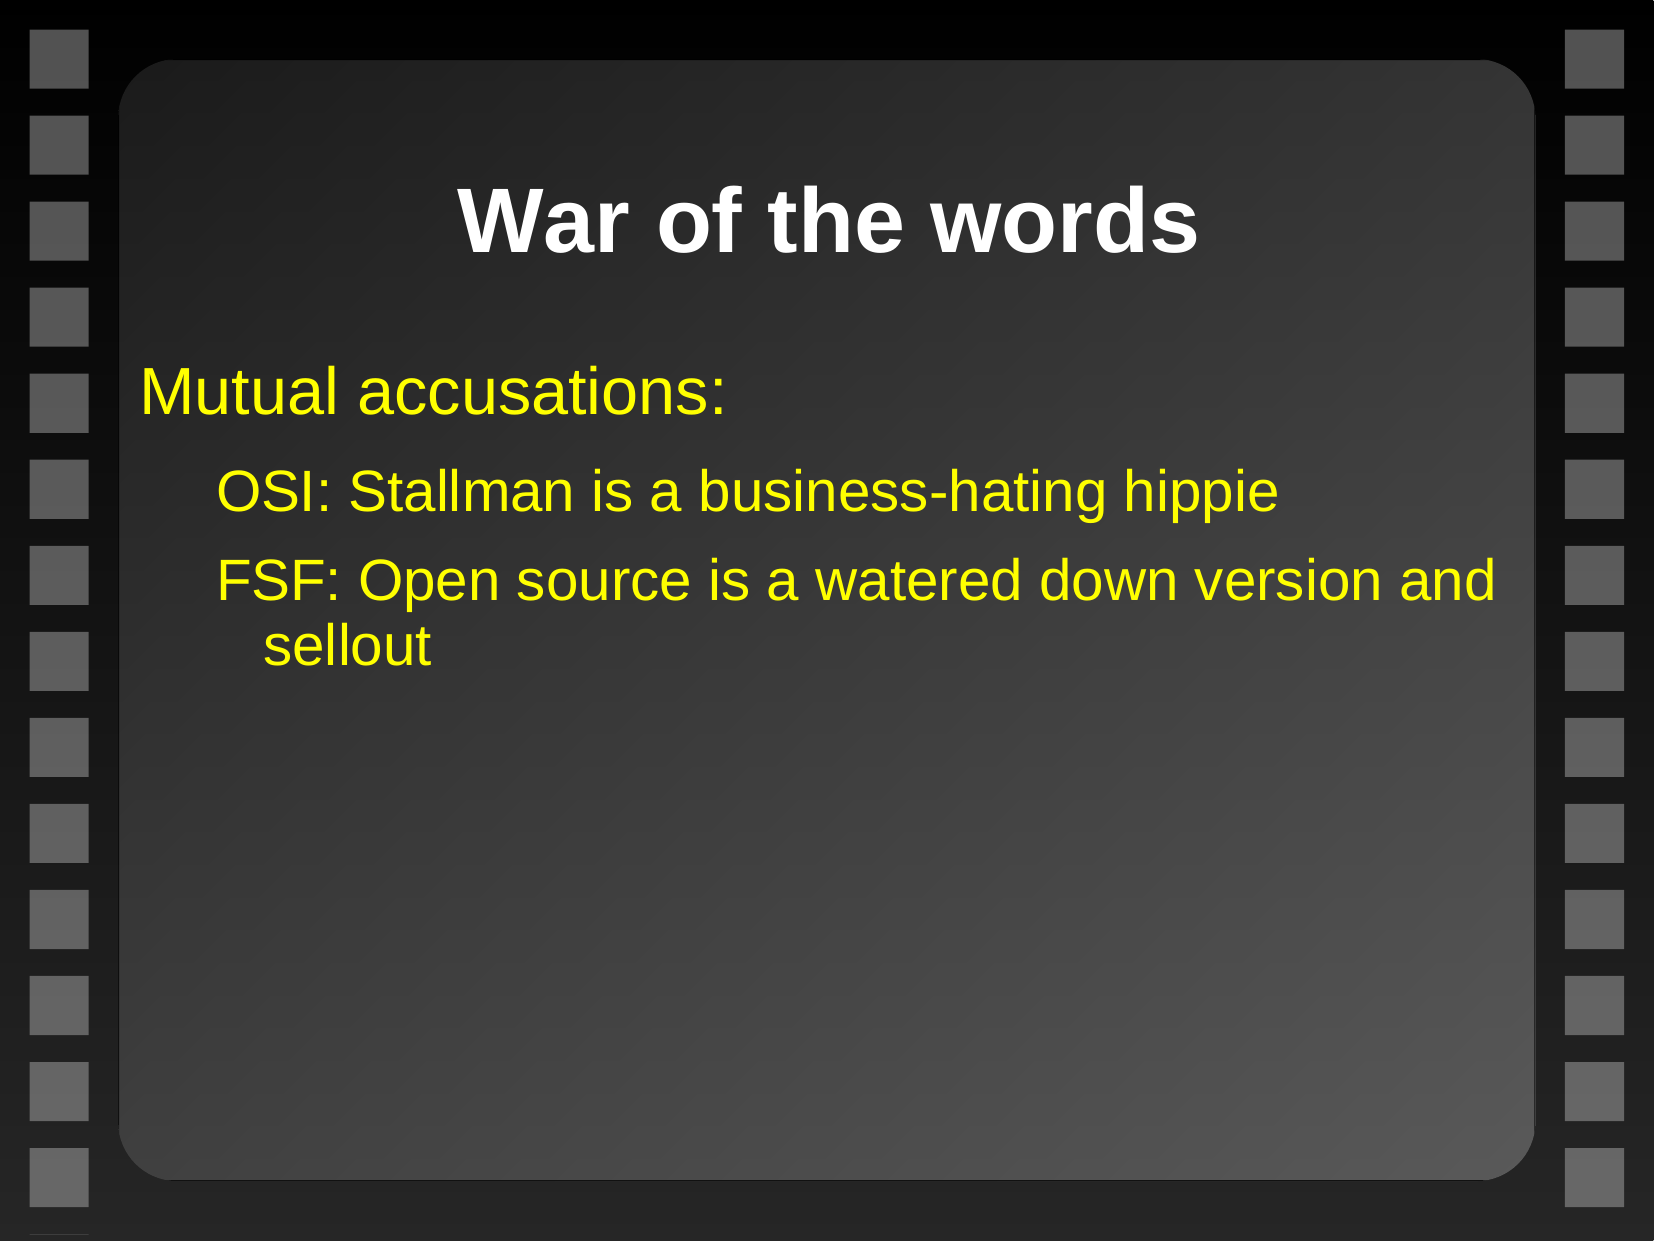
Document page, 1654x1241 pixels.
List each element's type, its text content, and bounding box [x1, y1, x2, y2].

title War of the words [123, 117, 1536, 325]
list Mutual accusations: OSI: Stallman is a business-hating hippie FSF: Open source is a watered down version and sellout [121, 354, 1534, 1127]
